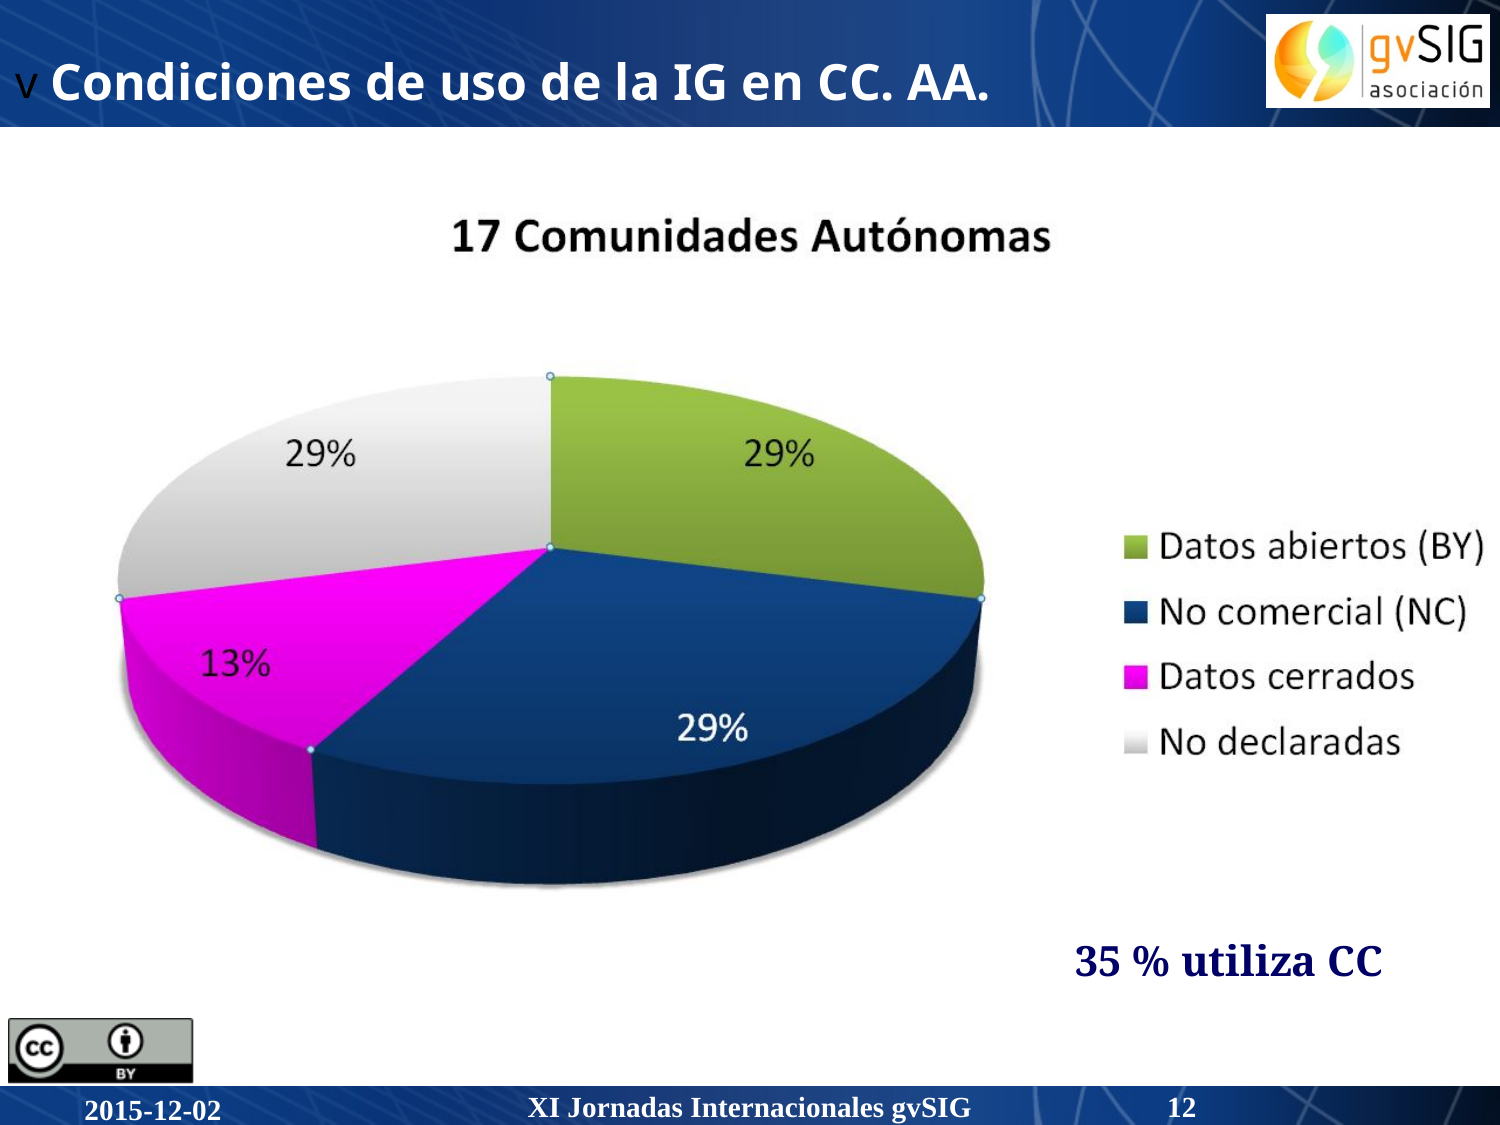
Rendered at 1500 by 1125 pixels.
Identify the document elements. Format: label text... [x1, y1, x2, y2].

title Condiciones de uso de la IG en CC. AA. [0, 43, 1276, 107]
picture [0, 1086, 1500, 1125]
picture [0, 0, 1500, 127]
text_box 35 % utiliza CC [1060, 927, 1465, 996]
picture [0, 193, 1500, 1014]
